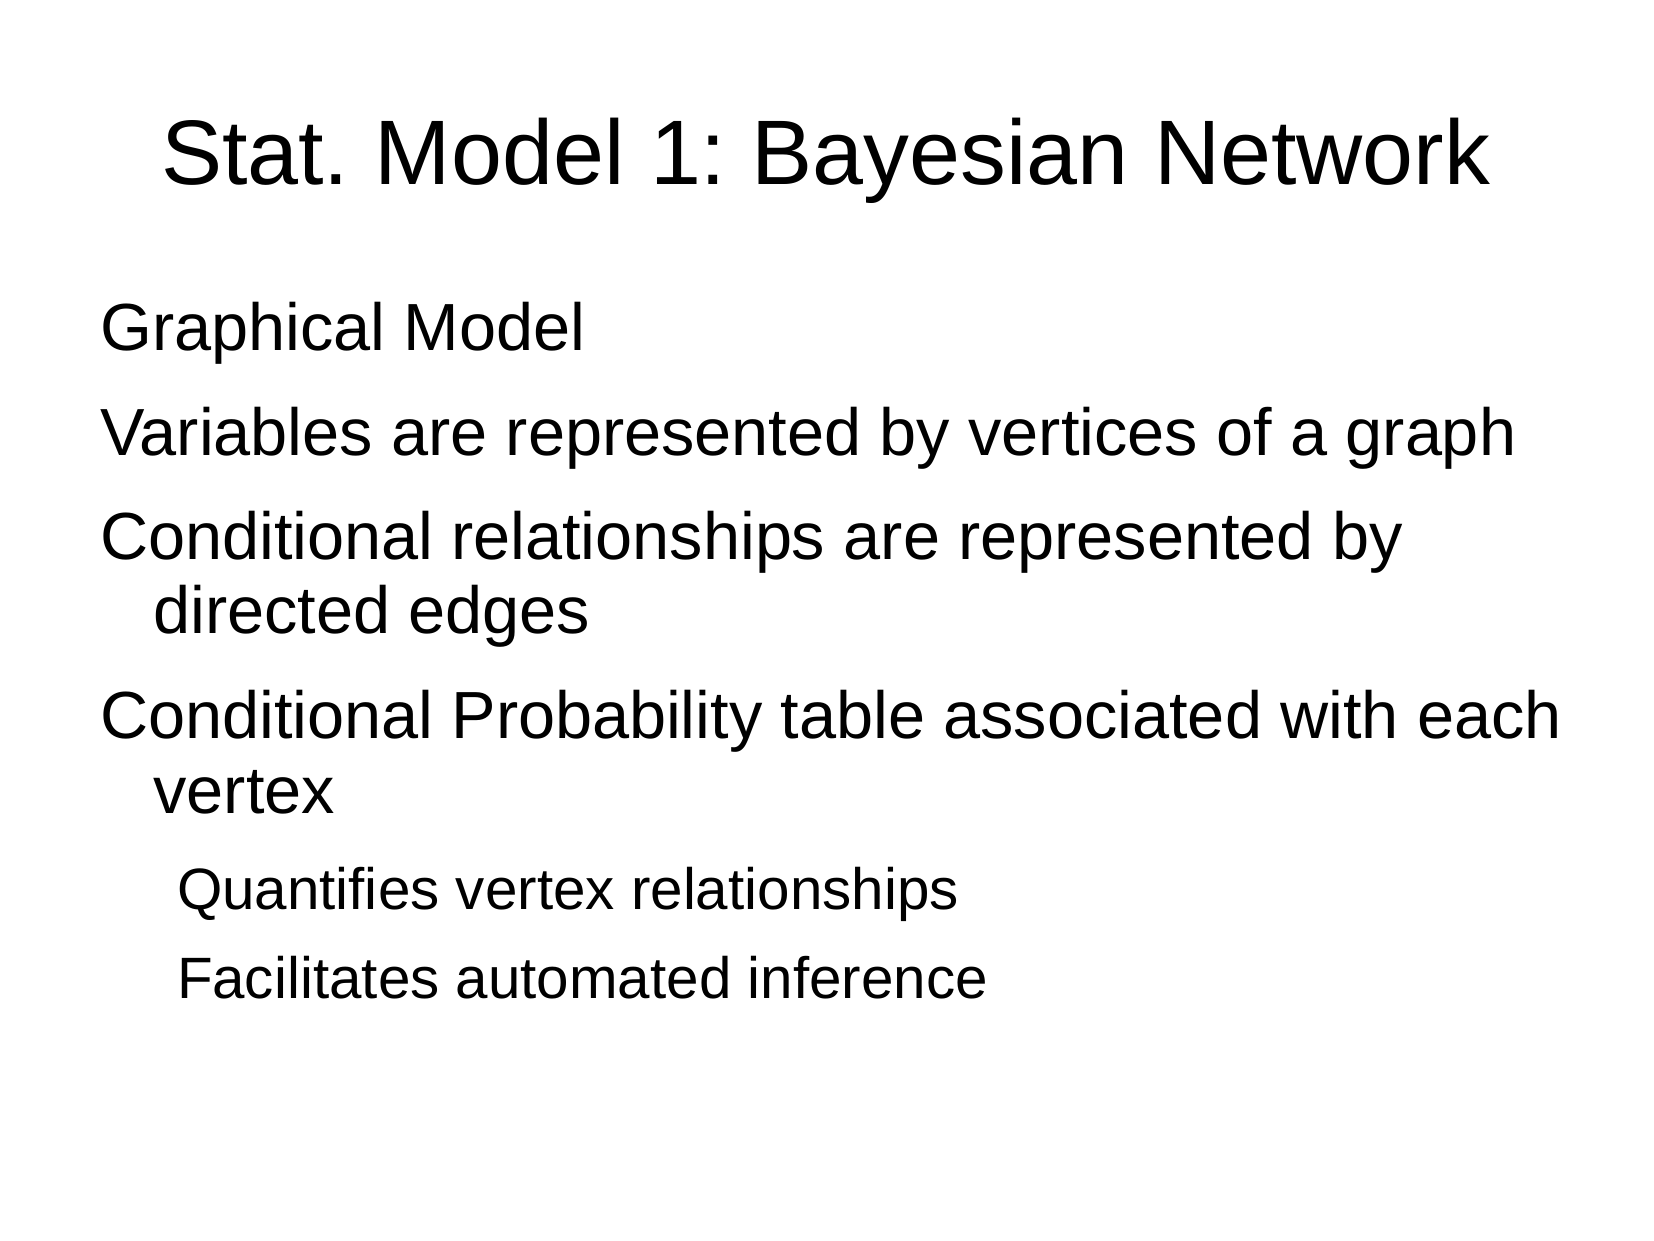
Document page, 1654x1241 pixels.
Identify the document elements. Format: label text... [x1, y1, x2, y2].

list Graphical Model Variables are represented by vertices of a graph Conditional relationships are represented by directed edges Conditional Probability table associated with each vertex Quantifies vertex relationships Facilitates automated inference [82, 290, 1571, 1094]
title Stat. Model 1: Bayesian Network [82, 49, 1571, 257]
